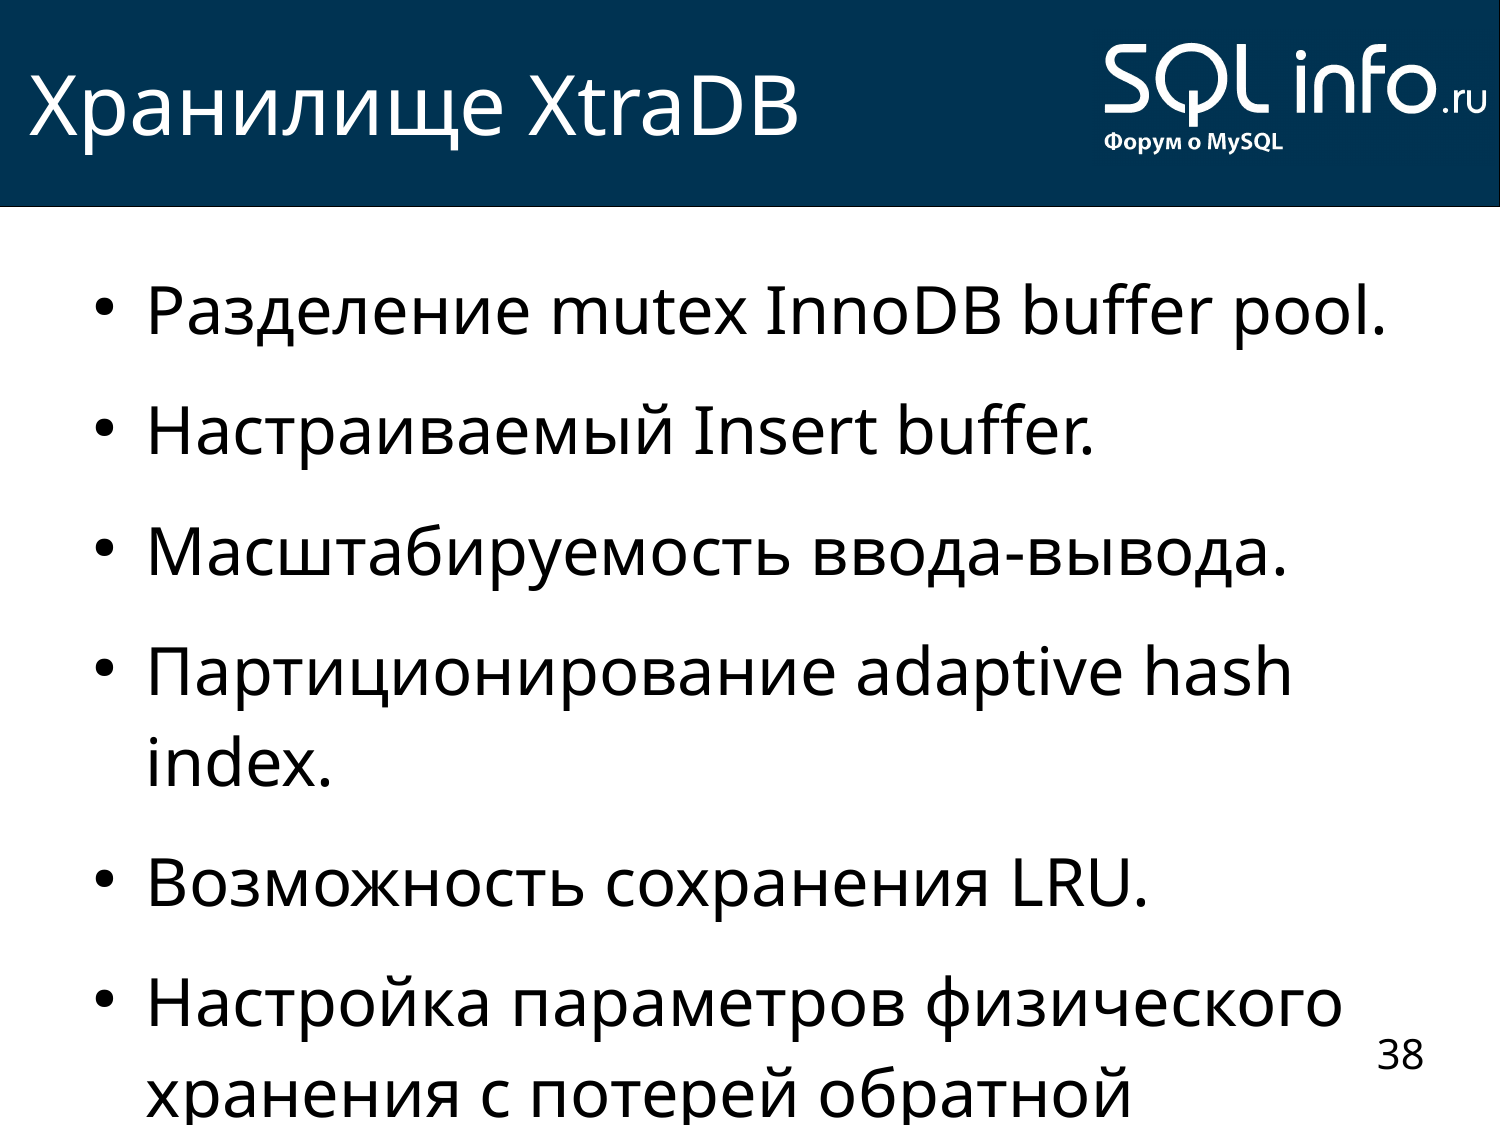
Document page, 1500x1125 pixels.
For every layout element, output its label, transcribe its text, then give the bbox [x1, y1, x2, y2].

title Хранилище XtraDB [29, 0, 1093, 207]
picture [1093, 29, 1495, 166]
list Разделение mutex InnoDB buffer pool. Настраиваемый Insert buffer. Масштабируемость ввода-вывода. Партиционирование adaptive hash index. Возможность сохранения LRU. Настройка параметров физического хранения с потерей обратной совместимости. [75, 263, 1425, 1063]
